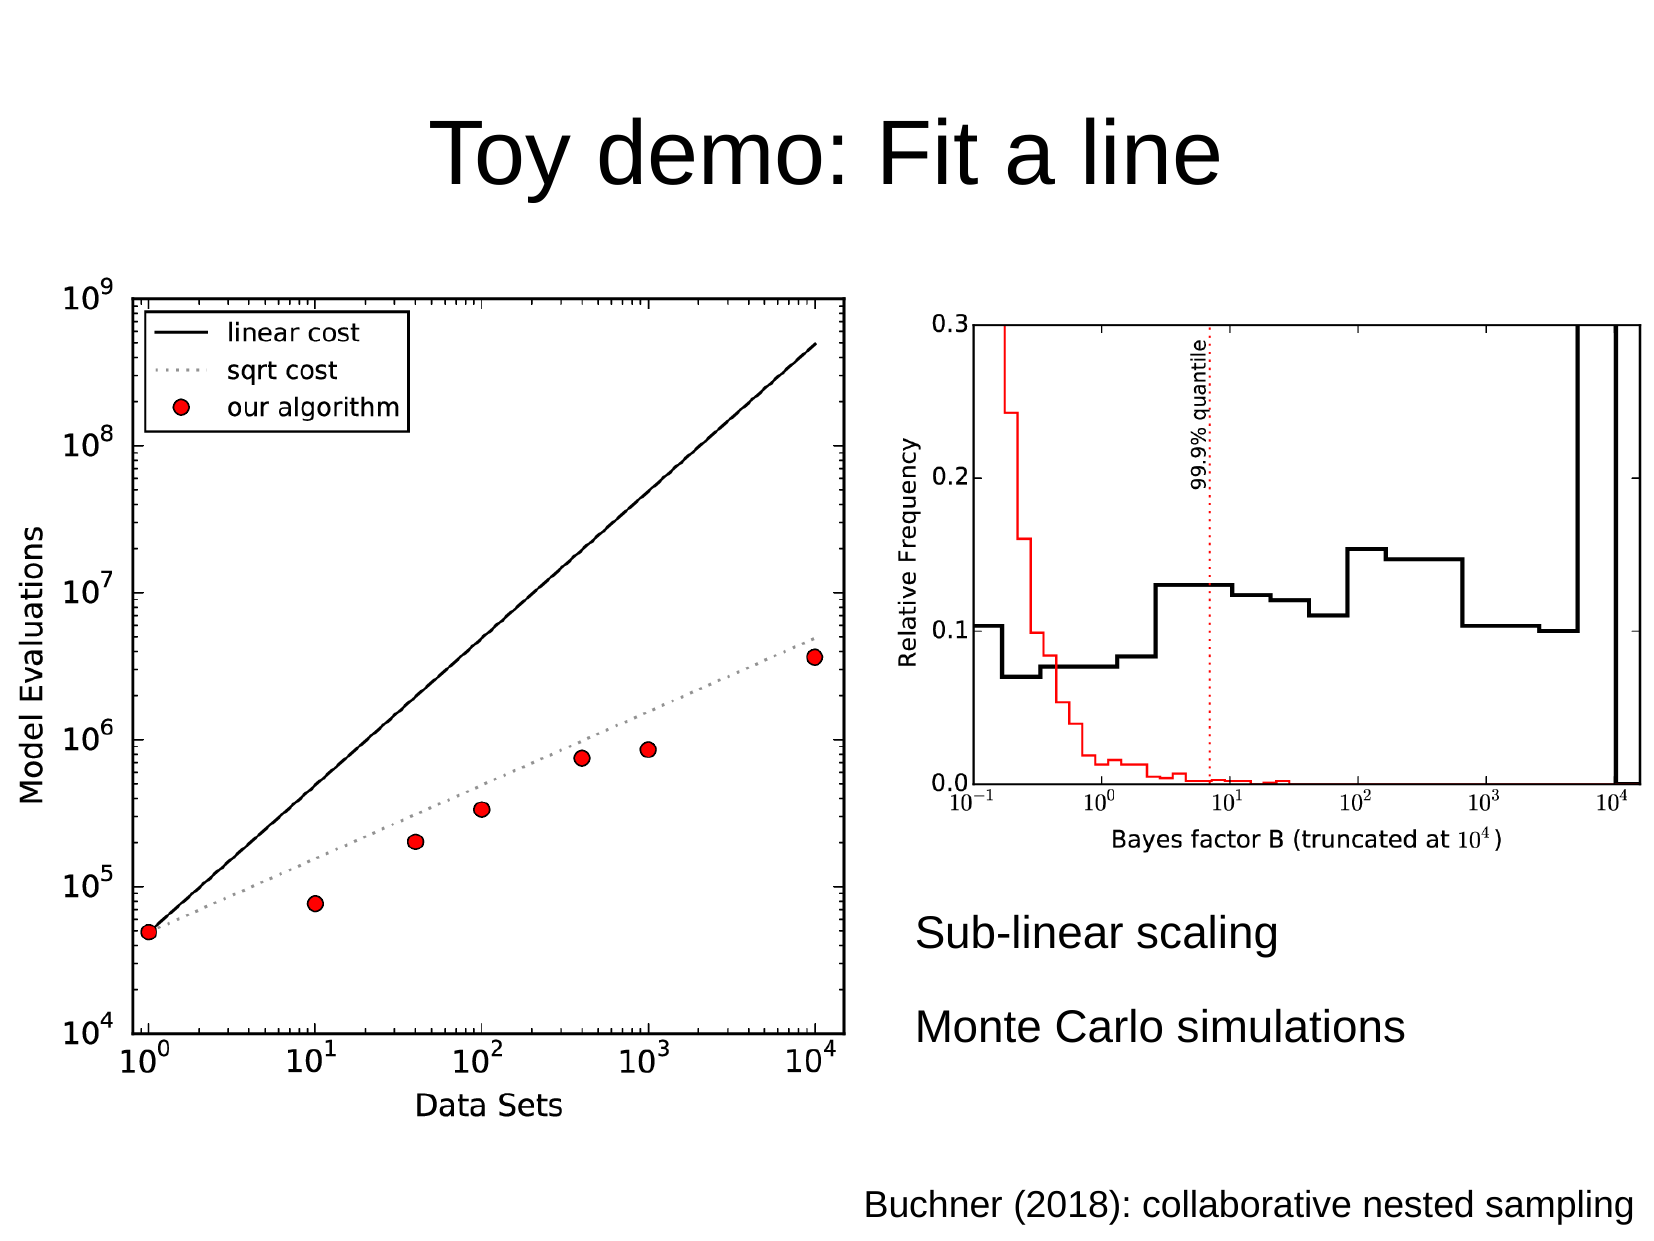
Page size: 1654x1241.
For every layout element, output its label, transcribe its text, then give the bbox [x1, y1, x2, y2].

text_box Sub-linear scaling Monte Carlo simulations [900, 900, 1426, 1144]
picture [0, 262, 863, 1140]
title Toy demo: Fit a line [82, 49, 1571, 257]
picture [883, 299, 1654, 868]
text_box Buchner (2018): collaborative nested sampling [848, 1176, 1654, 1241]
